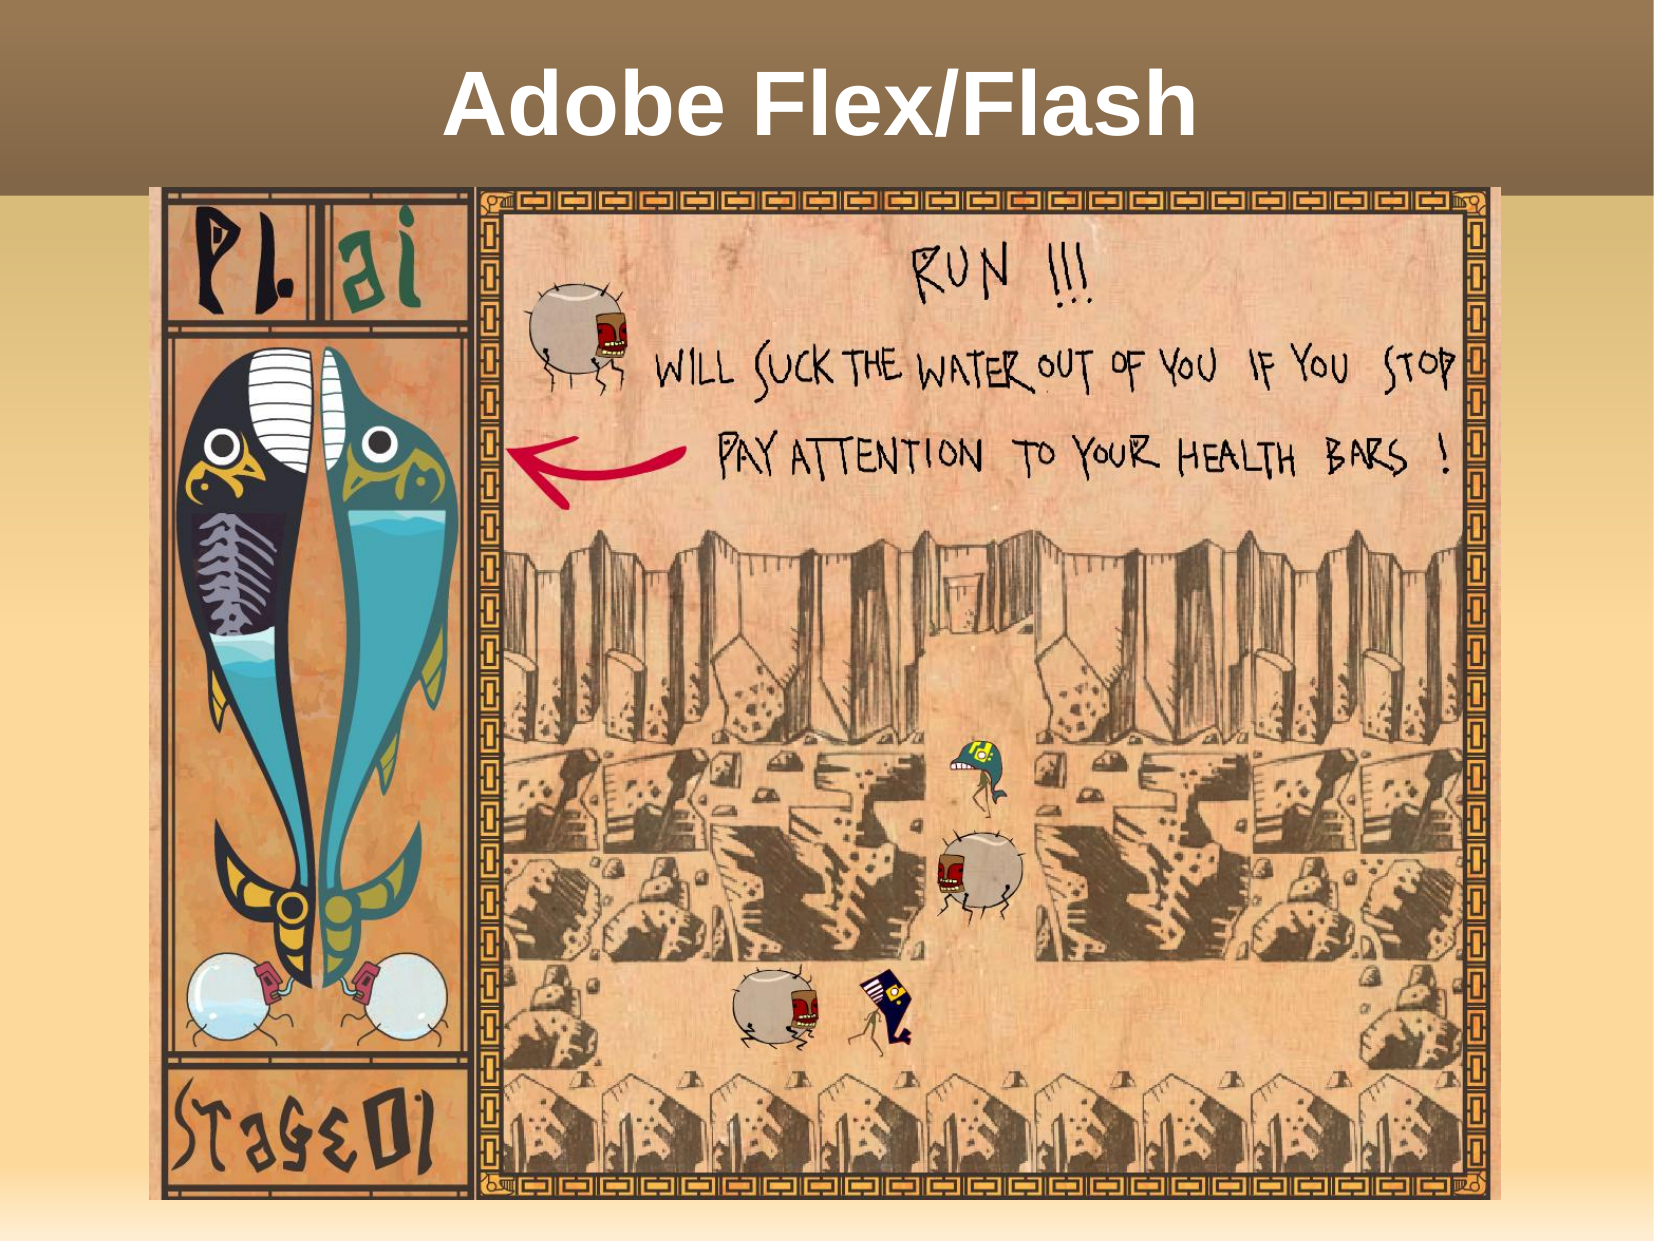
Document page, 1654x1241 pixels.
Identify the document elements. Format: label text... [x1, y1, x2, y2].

picture [0, 0, 1654, 1241]
title Adobe Flex/Flash [76, 0, 1565, 208]
